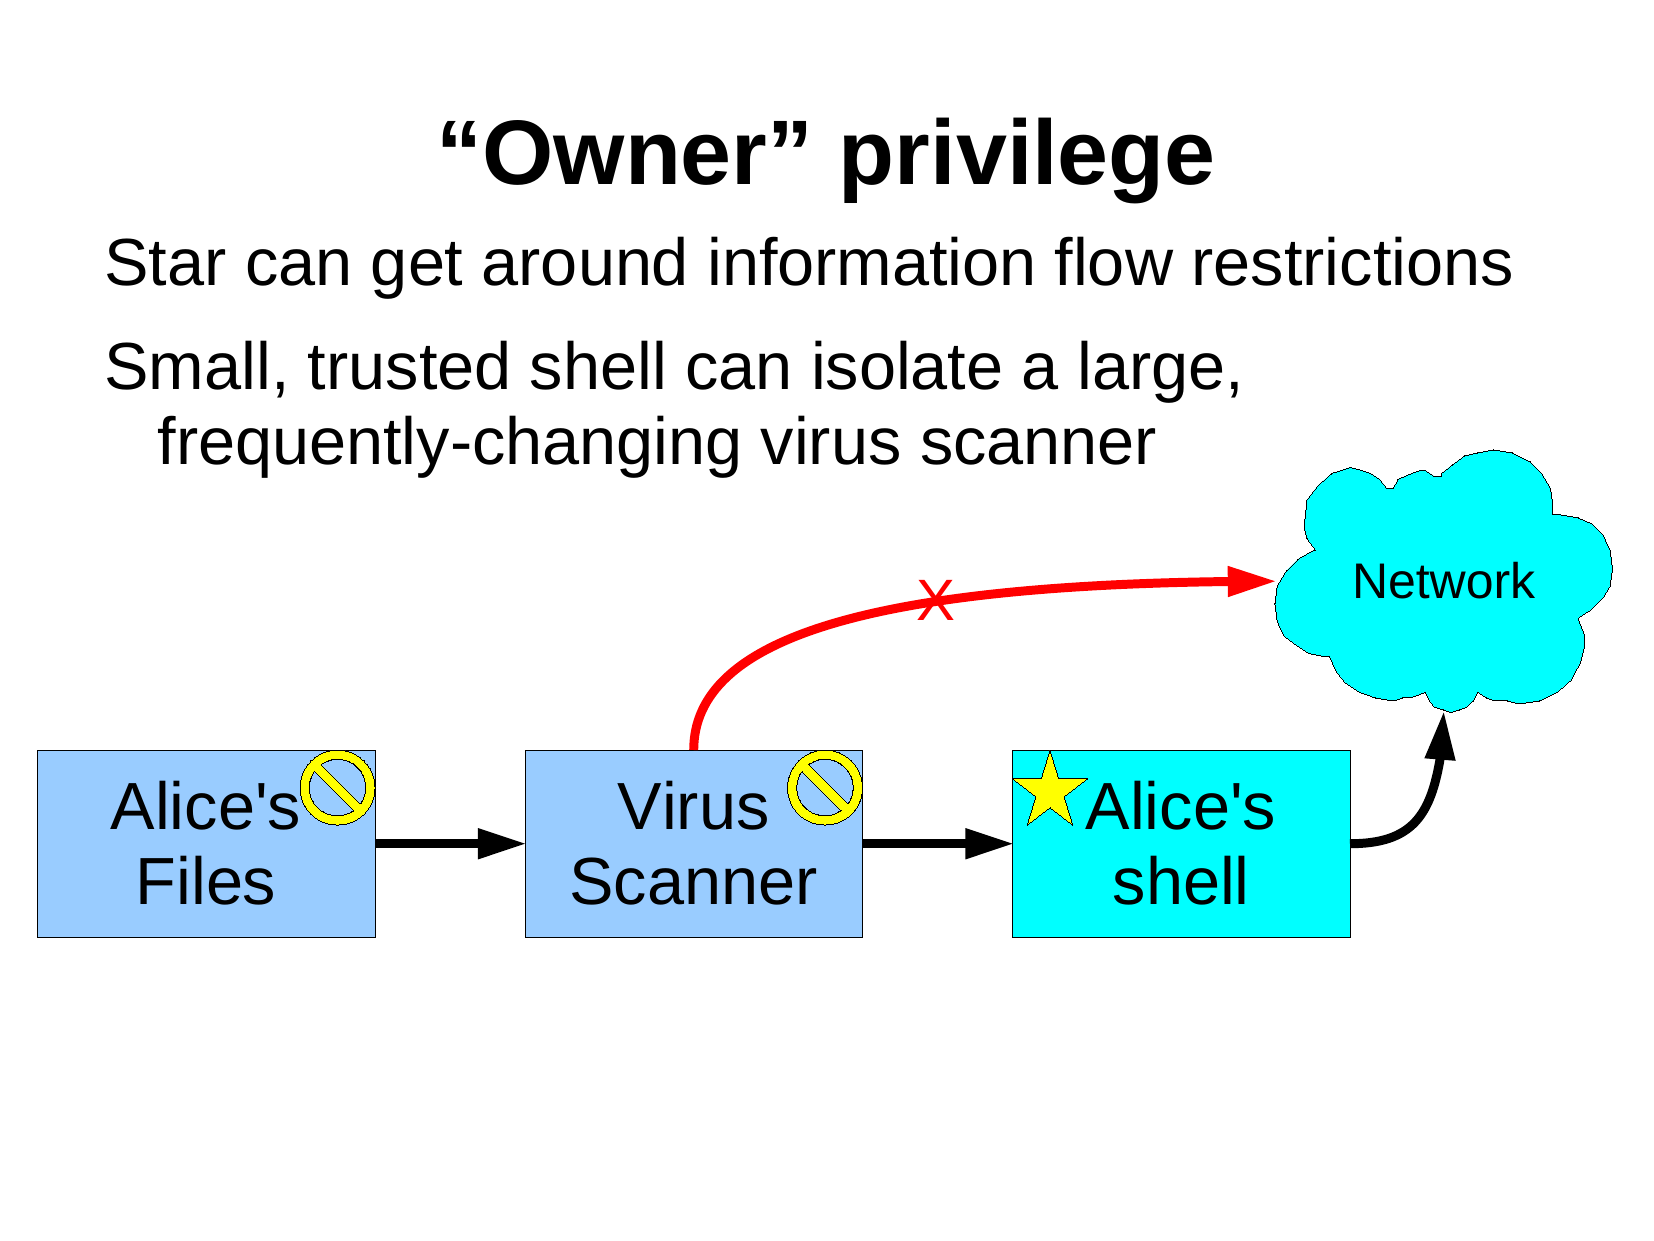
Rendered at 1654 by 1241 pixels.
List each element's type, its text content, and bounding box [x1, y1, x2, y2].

title “Owner” privilege [82, 49, 1571, 257]
text_box Alice's Files [37, 750, 86, 938]
text_box Network [1576, 517, 1613, 671]
list Star can get around information flow restrictions Small, trusted shell can isolate a large, frequently-changing virus scanner [86, 225, 1576, 1044]
text_box [787, 750, 863, 826]
text_box [300, 750, 376, 826]
